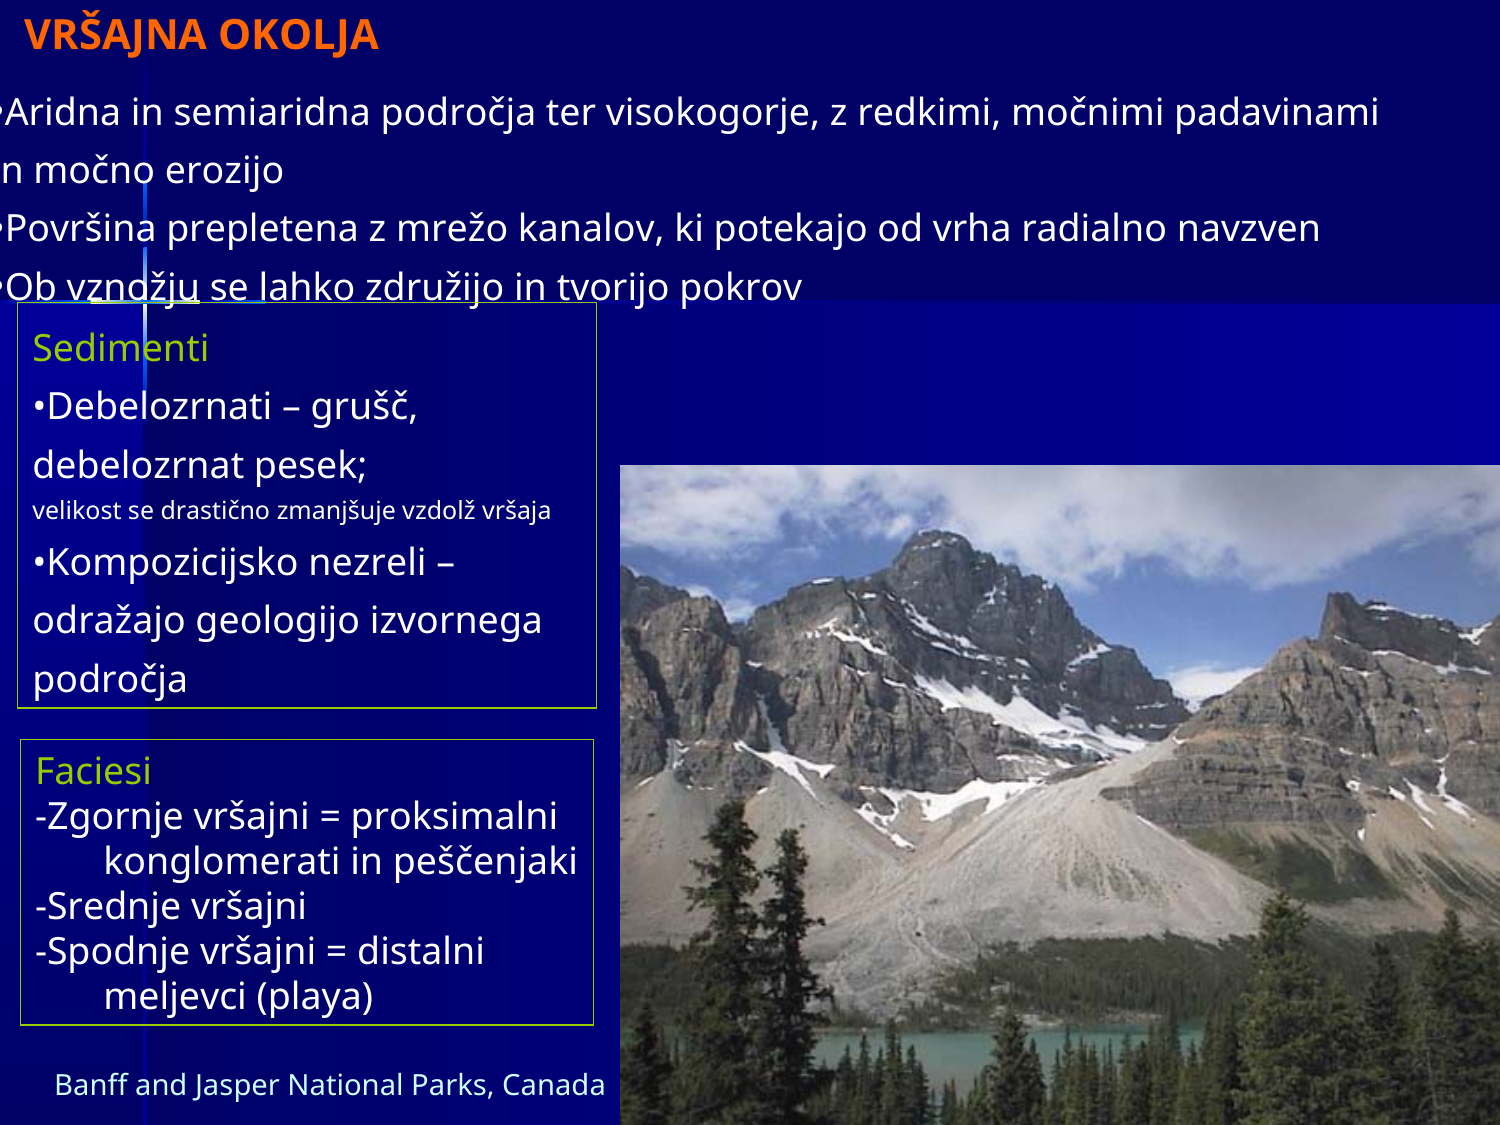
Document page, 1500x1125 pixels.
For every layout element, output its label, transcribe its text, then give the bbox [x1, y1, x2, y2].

text_box VRŠAJNA OKOLJA [10, 0, 394, 66]
text_box Aridna in semiaridna področja ter visokogorje, z redkimi, močnimi padavinami in močno erozijo Površina prepletena z mrežo kanalov, ki potekajo od vrha radialno navzven Ob vznožju se lahko združijo in tvorijo pokrov [0, 66, 1406, 316]
text_box Faciesi Zgornje vršajni = proksimalni konglomerati in peščenjaki Srednje vršajni Spodnje vršajni = distalni meljevci (playa) [20, 739, 594, 1026]
text_box Sedimenti Debelozrnati – grušč, debelozrnat pesek; velikost se drastično zmanjšuje vzdolž vršaja Kompozicijsko nezreli – odražajo geologijo izvornega področja [17, 302, 597, 708]
picture [620, 465, 1500, 1125]
text_box Banff and Jasper National Parks, Canada [39, 1058, 630, 1109]
